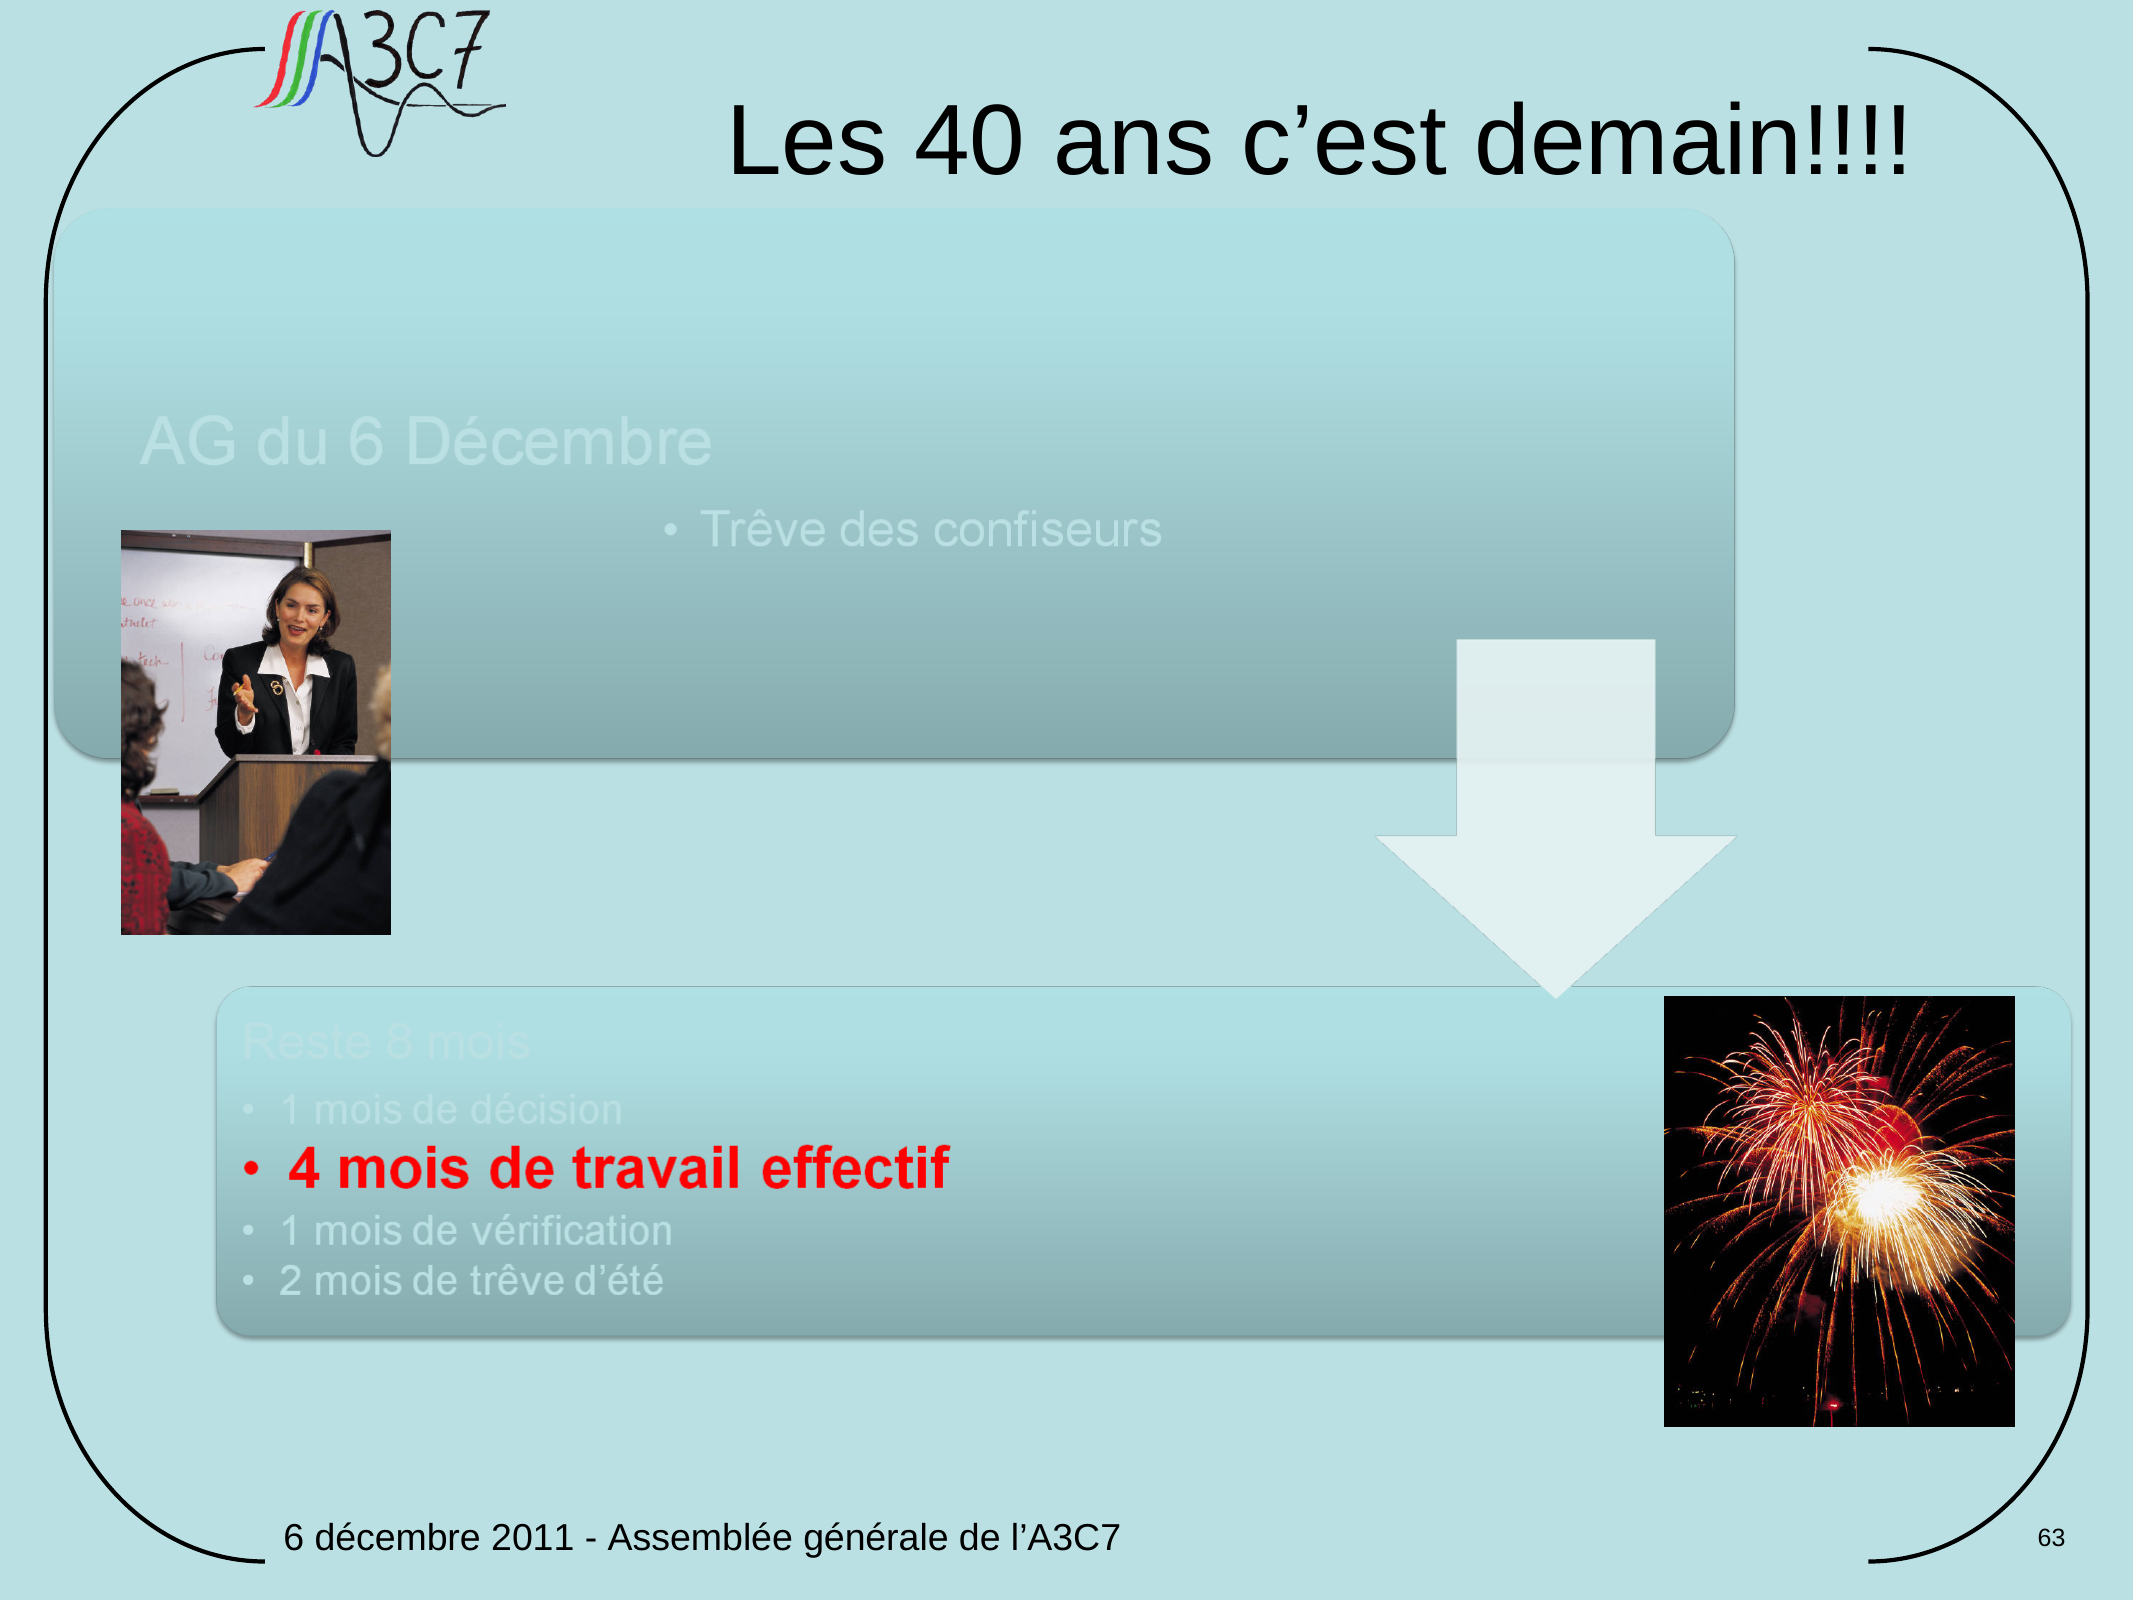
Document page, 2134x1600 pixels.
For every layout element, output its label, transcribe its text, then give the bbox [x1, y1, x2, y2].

title Les 40 ans c’est demain!!!! [506, 64, 1926, 204]
text_box 6 décembre 2011 - Assemblée générale de l’A3C7 [274, 1512, 1131, 1558]
picture [253, 10, 506, 157]
picture [46, 204, 2079, 1431]
